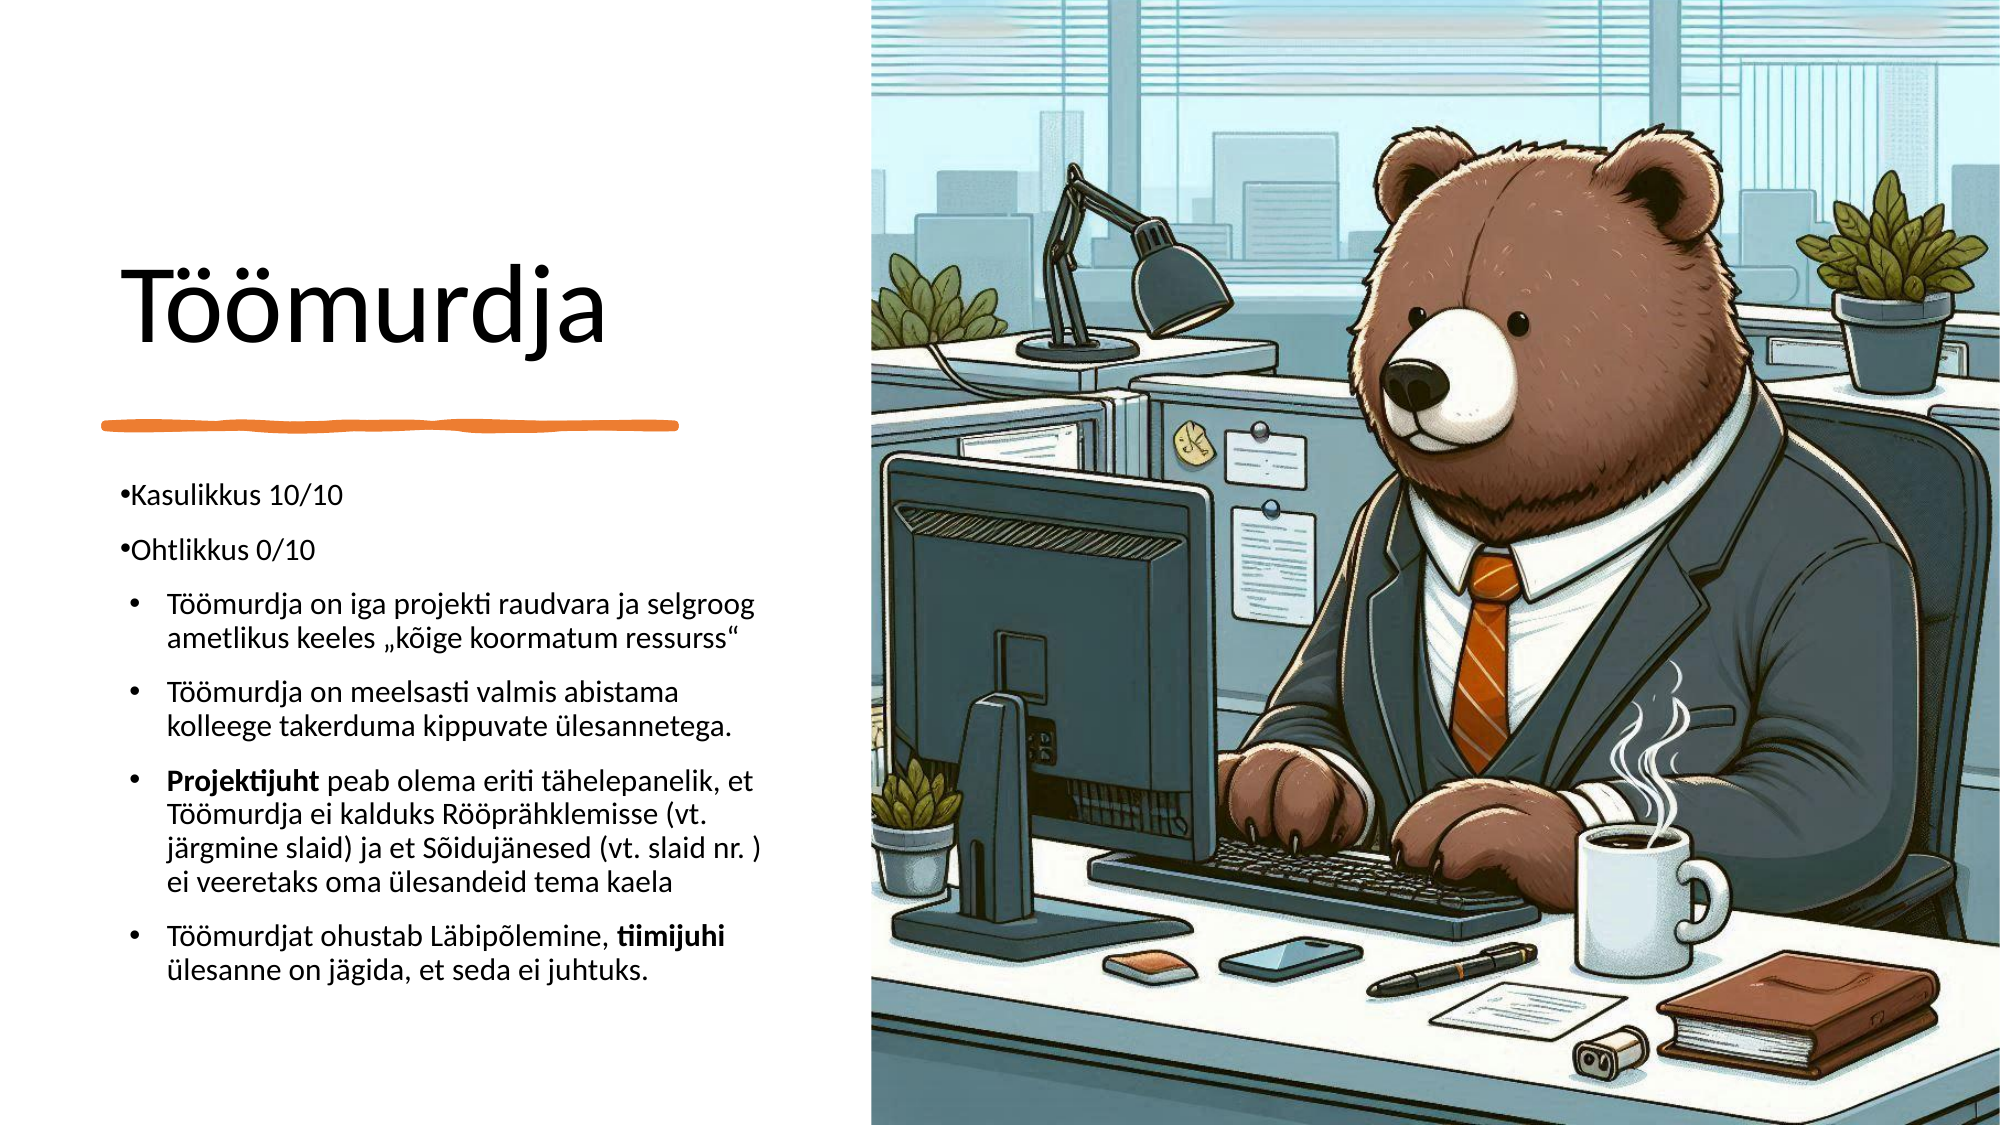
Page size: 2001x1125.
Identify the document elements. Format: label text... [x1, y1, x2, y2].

title Töömurdja [105, 53, 822, 375]
picture [871, 0, 2000, 1125]
text_box [0, 0, 871, 1125]
list Kasulikkus 10/10 Ohtlikkus 0/10 Töömurdja on iga projekti raudvara ja selgroog ametlikus keeles „kõige koormatum ressurss“ Töömurdja on meelsasti valmis abistama kolleege takerduma kippuvate ülesannetega. Projektijuht peab olema eriti tähelepanelik, et Töömurdja ei kalduks Rööprähklemisse (vt. järgmine slaid) ja et Sõidujänesed (vt. slaid nr. ) ei veeretaks oma ülesandeid tema kaela Töömurdjat ohustab Läbipõlemine, tiimijuhi ülesanne on jägida, et seda ei juhtuks. [105, 471, 802, 1016]
